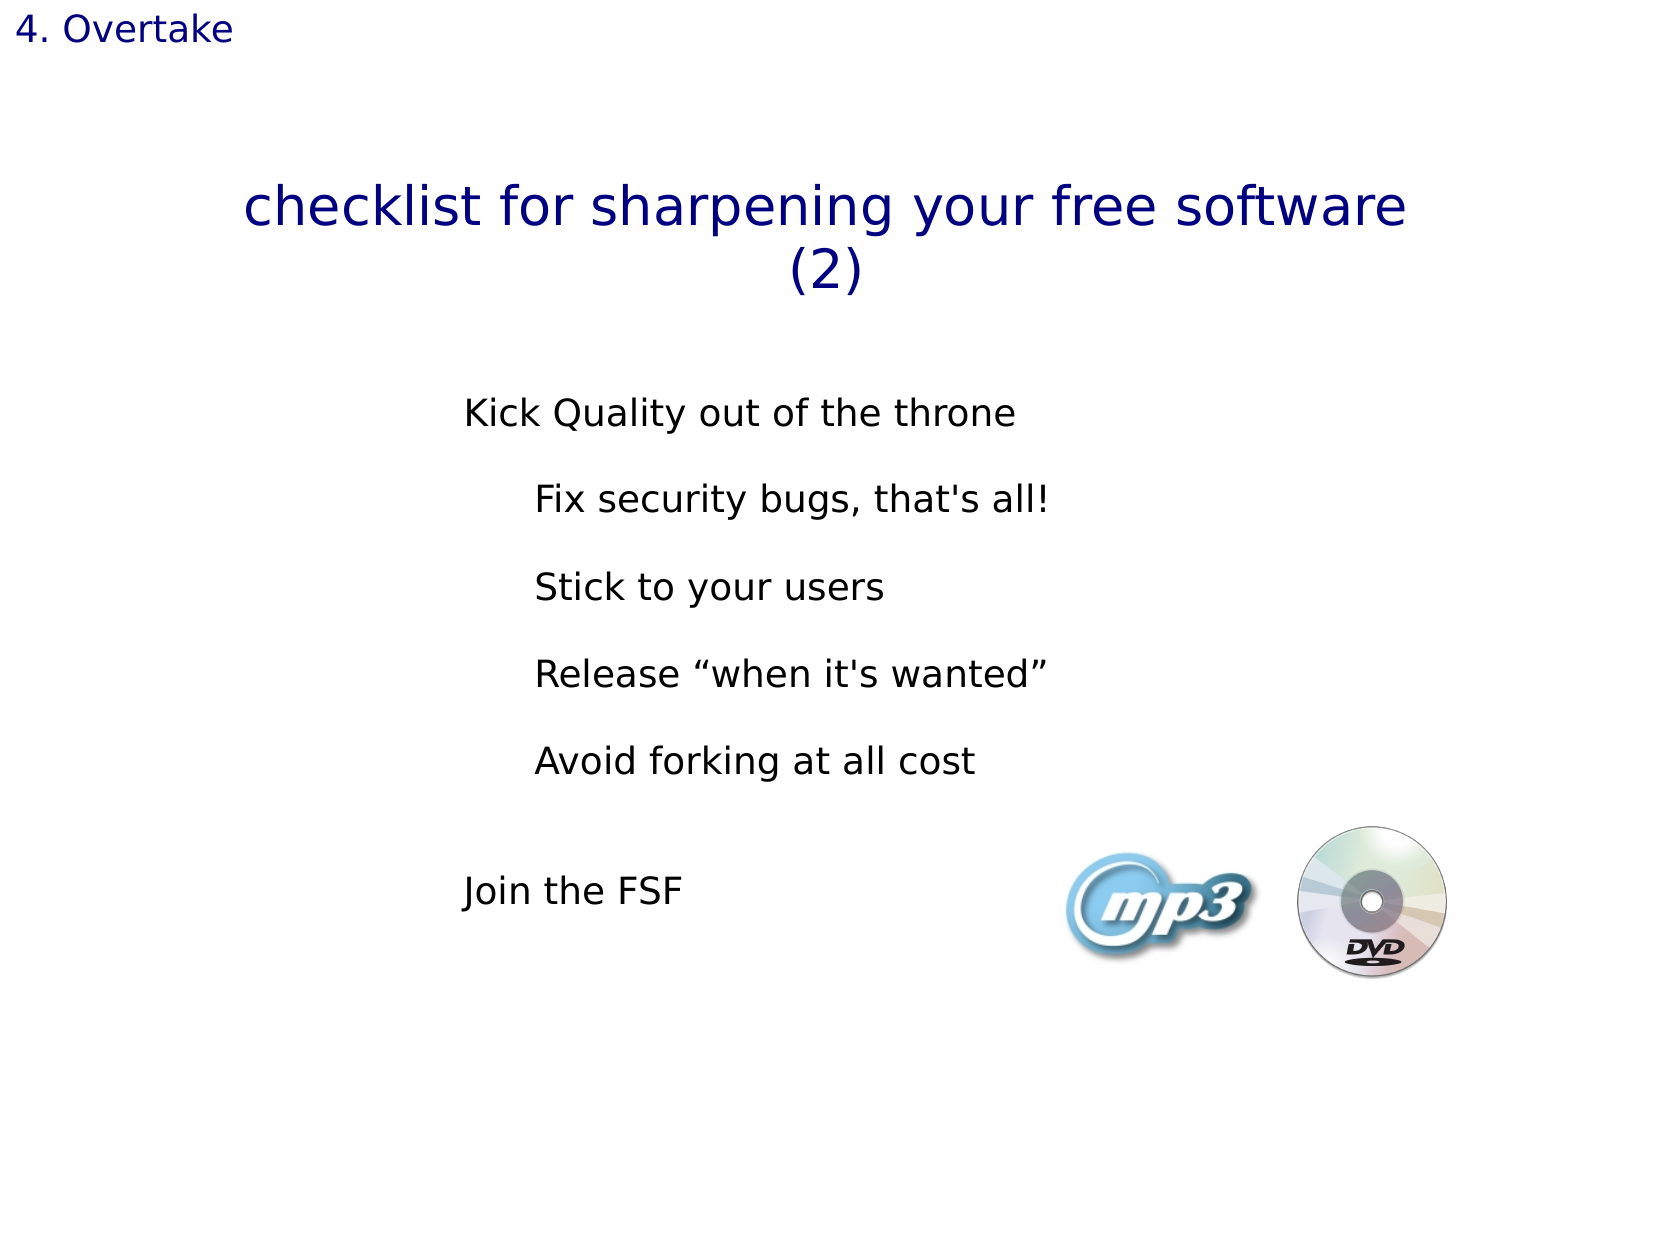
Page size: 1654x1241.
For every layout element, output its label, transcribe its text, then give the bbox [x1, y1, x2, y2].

picture [1053, 844, 1270, 975]
text_box Kick Quality out of the throne Fix security bugs, that's all! Stick to your users Release “when it's wanted” Avoid forking at all cost Join the FSF [413, 383, 1565, 1034]
text_box 4. Overtake [0, 0, 768, 59]
text_box checklist for sharpening your free software (2) [0, 168, 1654, 309]
picture [1297, 826, 1447, 979]
